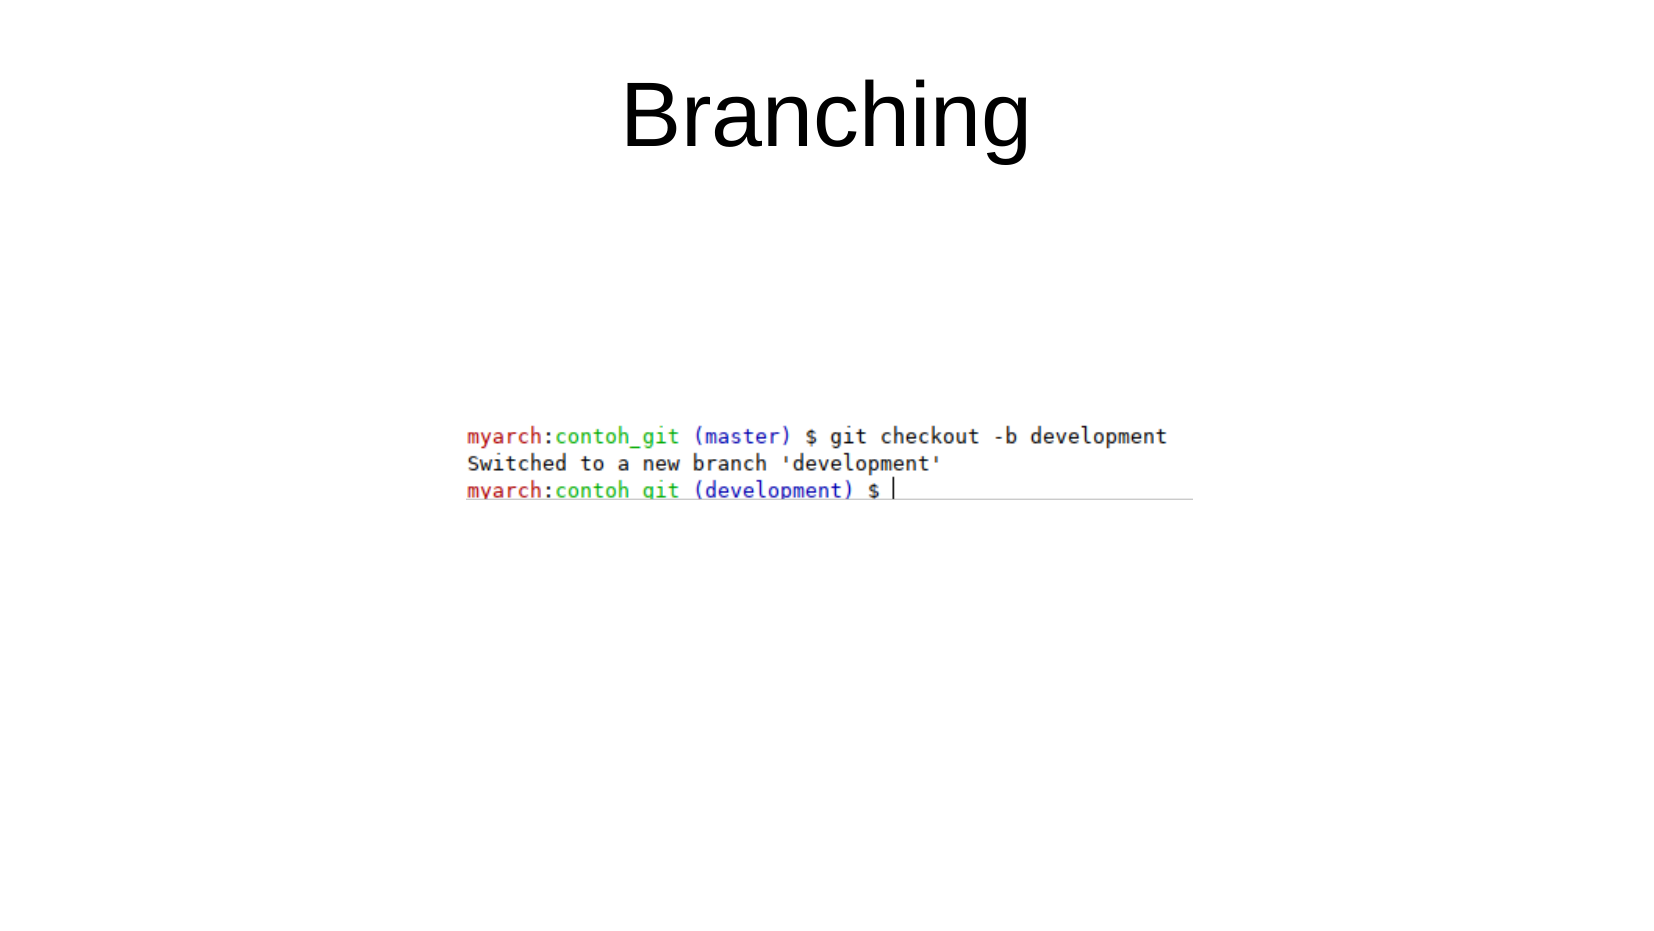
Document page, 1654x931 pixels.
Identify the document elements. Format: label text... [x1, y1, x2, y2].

title Branching [82, 37, 1571, 193]
picture [466, 423, 1193, 509]
